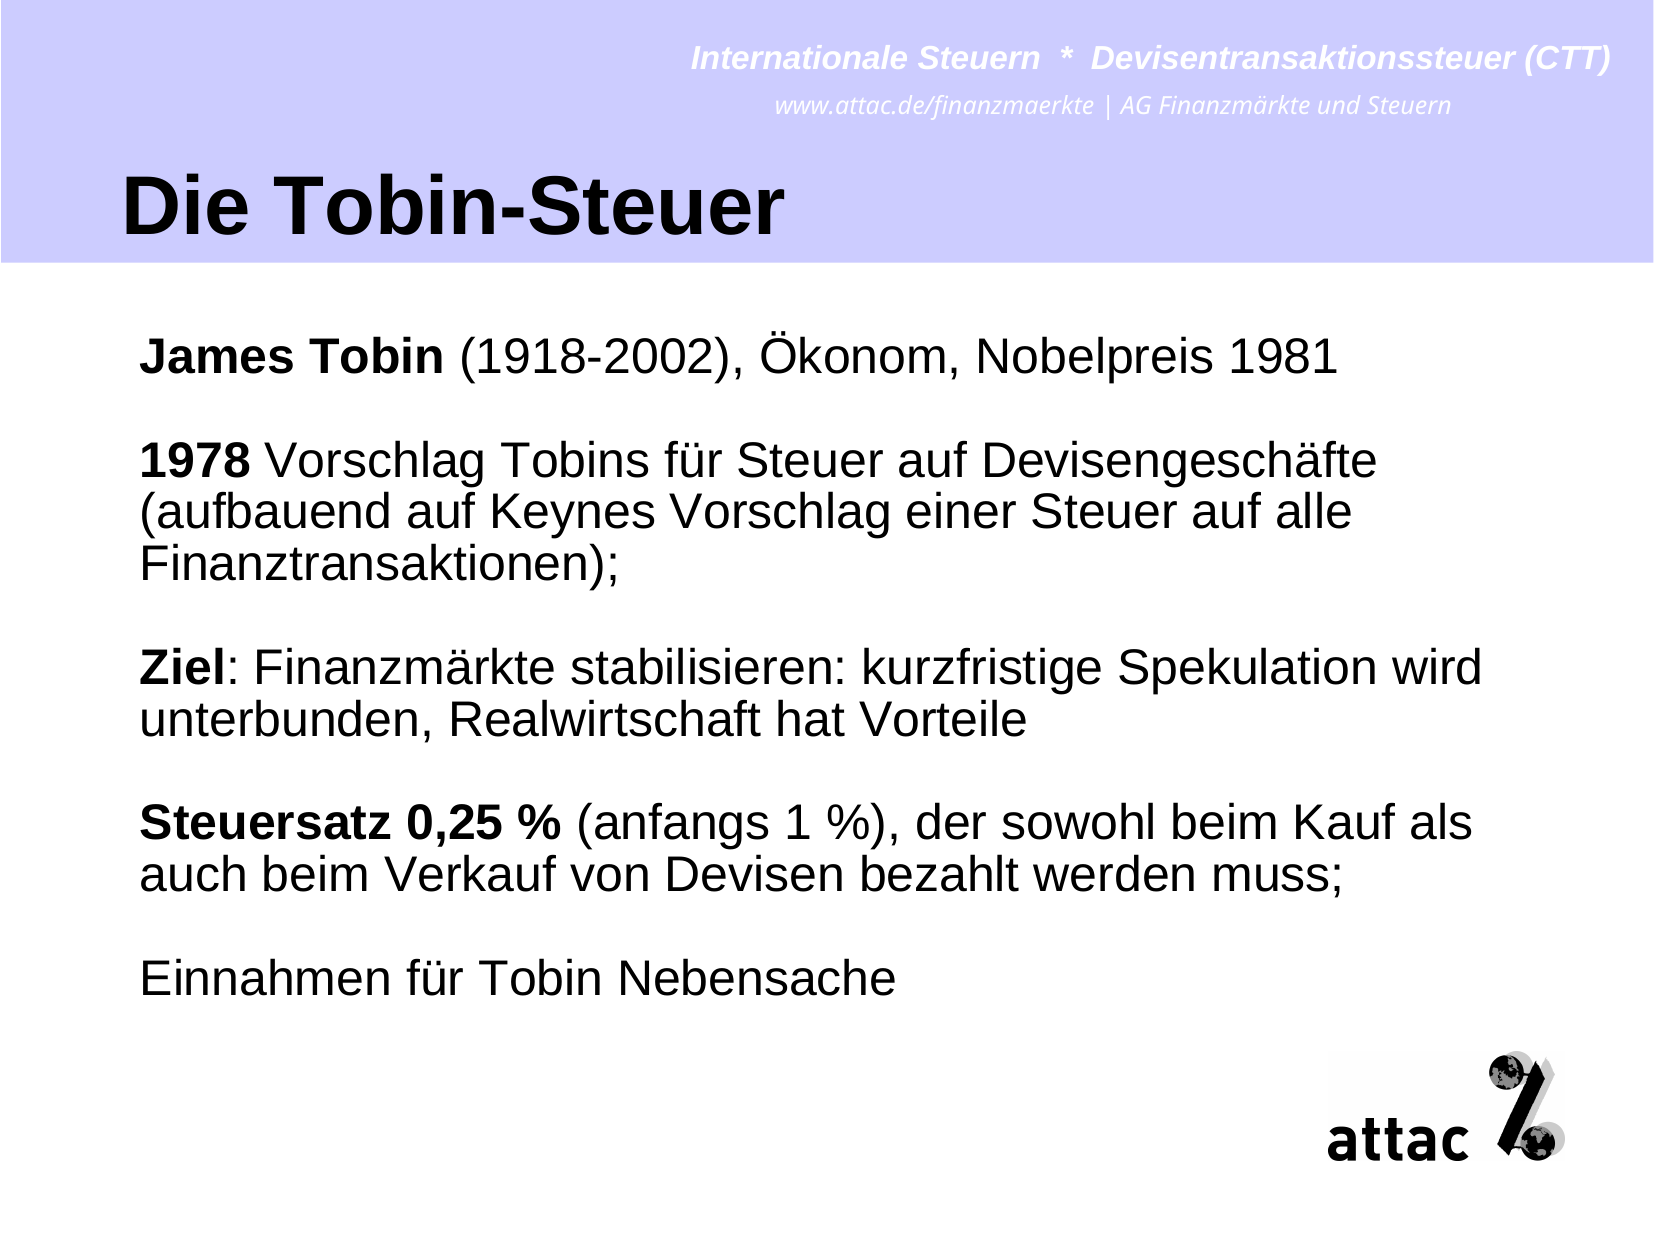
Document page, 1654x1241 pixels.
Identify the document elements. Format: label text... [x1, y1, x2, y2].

text_box [1, 0, 1654, 263]
text_box Die Tobin-Steuer [106, 171, 886, 257]
picture [1328, 1051, 1565, 1161]
text_box James Tobin (1918-2002), Ökonom, Nobelpreis 1981 1978 Vorschlag Tobins für Steuer auf Devisengeschäfte (aufbauend auf Keynes Vorschlag einer Steuer auf alle Finanztransaktionen); Ziel: Finanzmärkte stabilisieren: kurzfristige Spekulation wird unterbunden, Realwirtschaft hat Vorteile Steuersatz 0,25 % (anfangs 1 %), der sowohl beim Kauf als auch beim Verkauf von Devisen bezahlt werden muss; Einnahmen für Tobin Nebensache [124, 324, 1572, 1013]
text_box www.attac.de/finanzmaerkte | AG Finanzmärkte und Steuern [759, 76, 1534, 131]
text_box Internationale Steuern * Devisentransaktionssteuer (CTT) [407, 41, 1654, 77]
